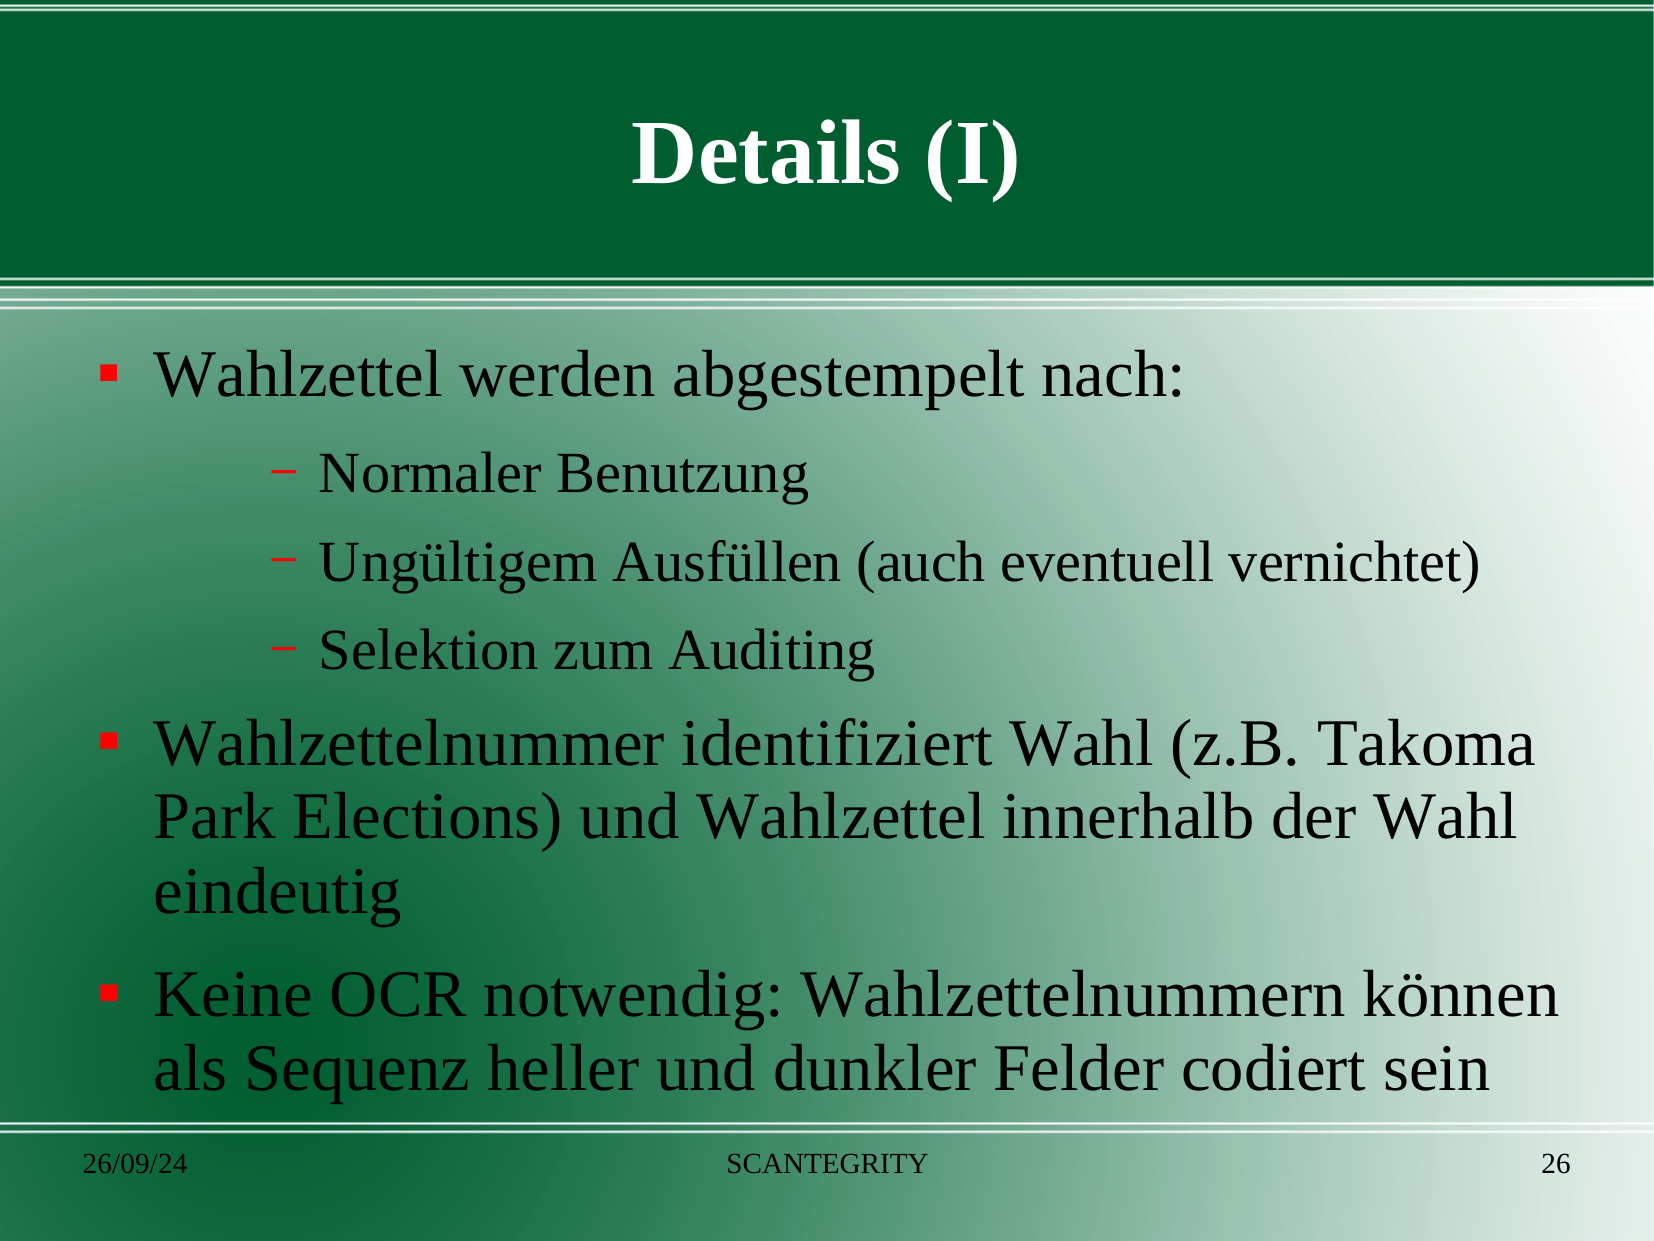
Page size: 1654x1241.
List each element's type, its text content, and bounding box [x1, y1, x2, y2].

picture [0, 0, 1654, 1241]
list Wahlzettel werden abgestempelt nach: Normaler Benutzung Ungültigem Ausfüllen (auch eventuell vernichtet) Selektion zum Auditing Wahlzettelnummer identifiziert Wahl (z.B. Takoma Park Elections) und Wahlzettel innerhalb der Wahl eindeutig Keine OCR notwendig: Wahlzettelnummern können als Sequenz heller und dunkler Felder codiert sein [82, 337, 1571, 1106]
title Details (I) [82, 56, 1571, 250]
